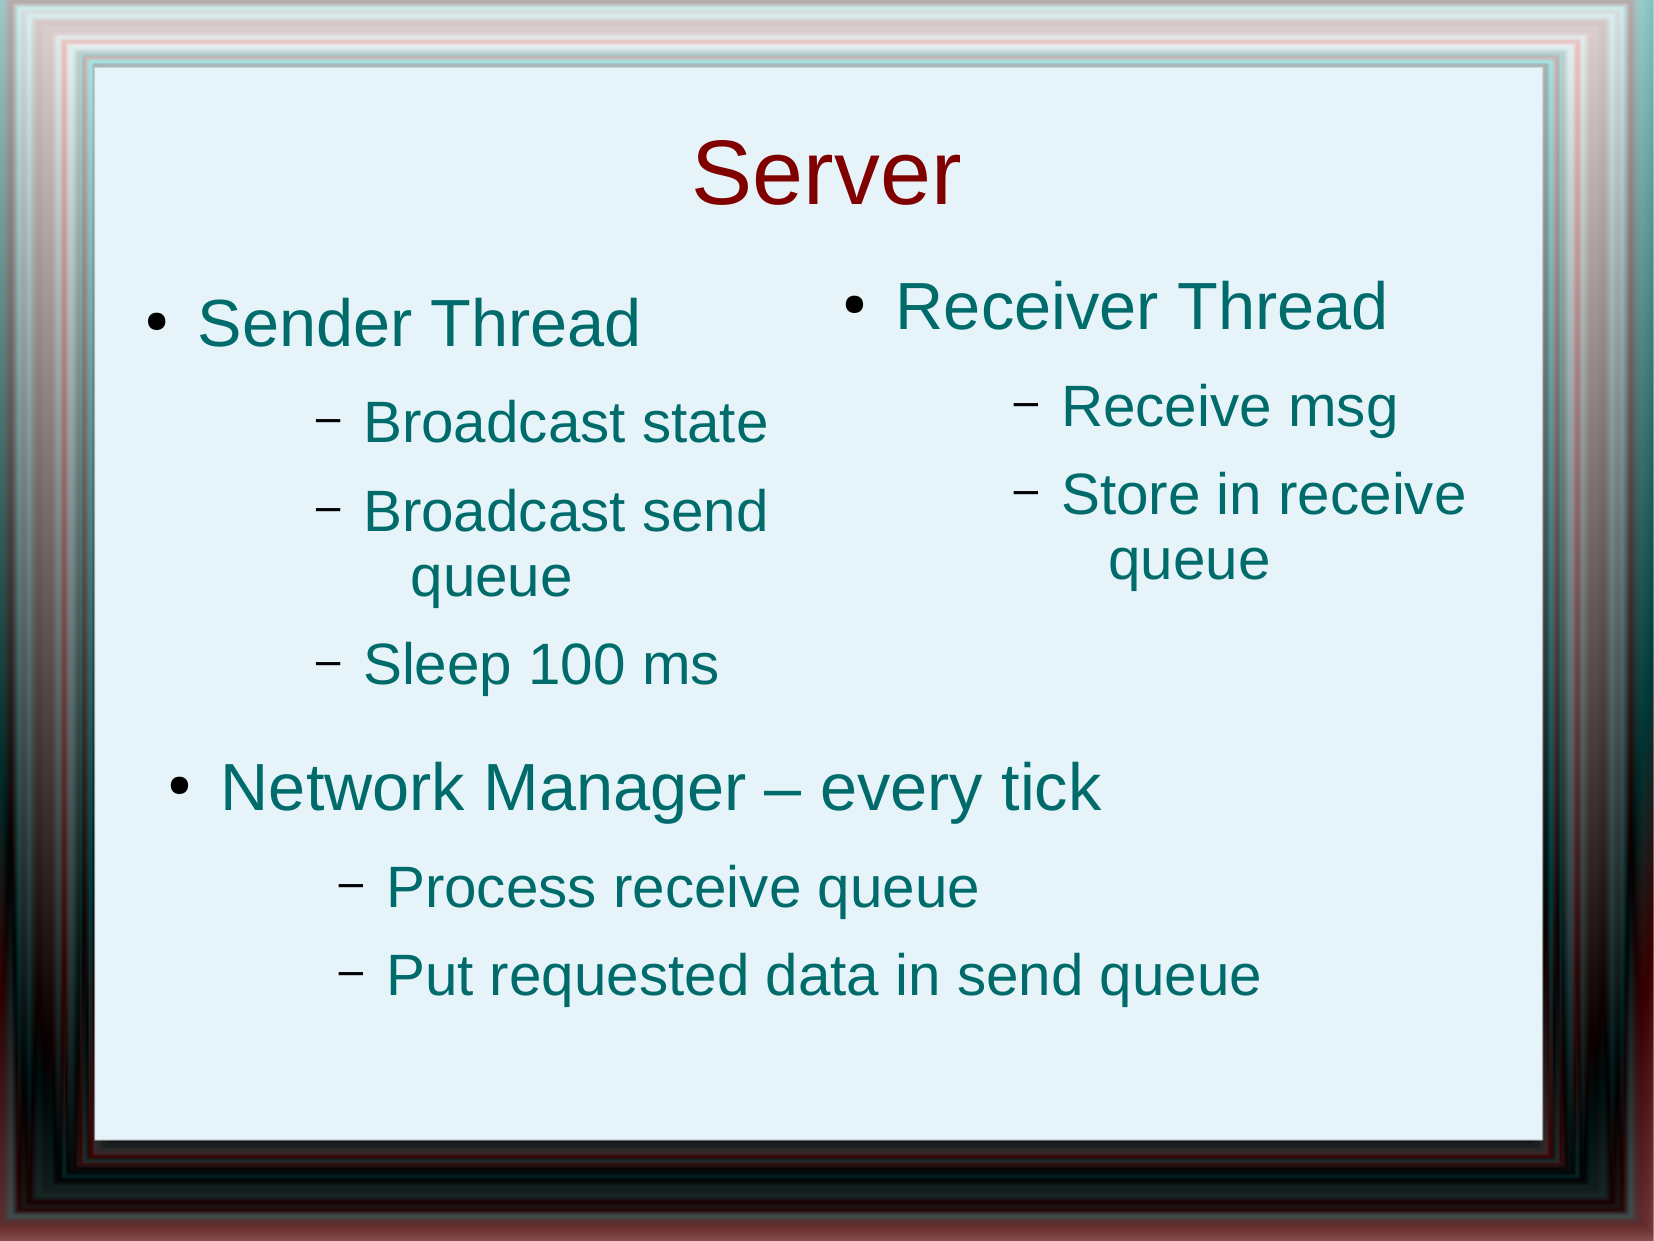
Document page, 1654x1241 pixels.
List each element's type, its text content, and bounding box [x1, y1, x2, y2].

list Receiver Thread Receive msg Store in receive queue [825, 268, 1503, 676]
picture [0, 0, 1654, 1241]
list Sender Thread Broadcast state Broadcast send queue Sleep 100 ms [127, 285, 805, 751]
list Network Manager – every tick Process receive queue Put requested data in send queue [150, 750, 1426, 1051]
title Server [118, 88, 1536, 257]
